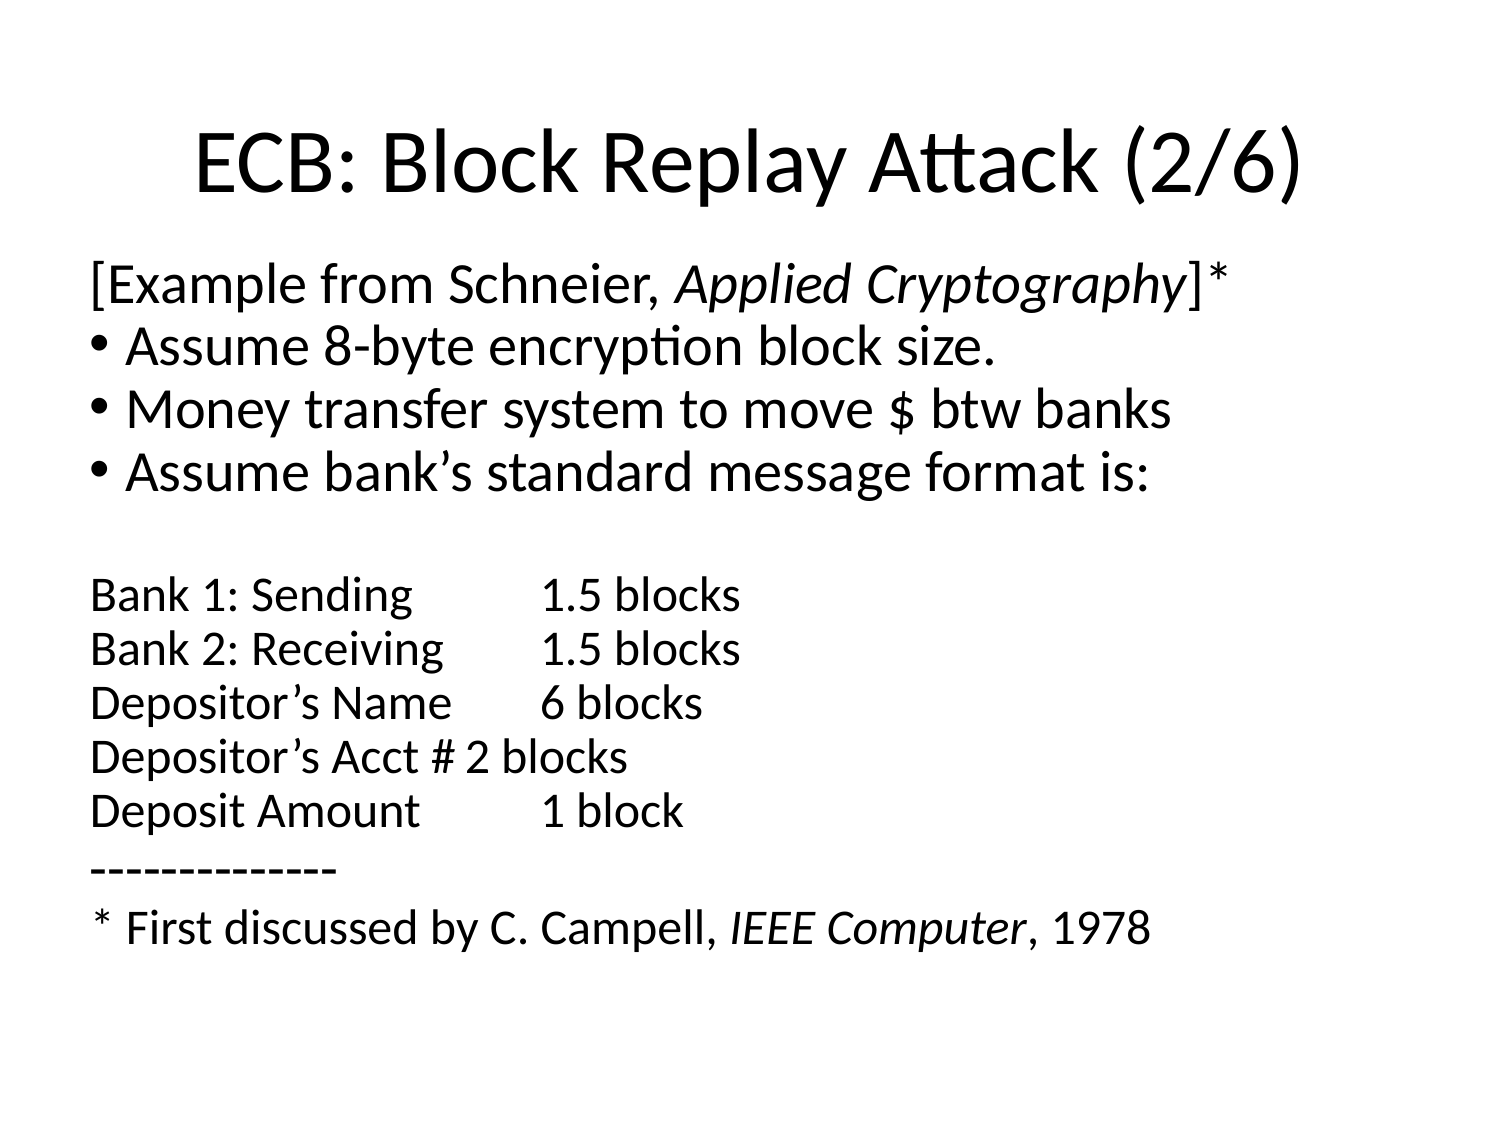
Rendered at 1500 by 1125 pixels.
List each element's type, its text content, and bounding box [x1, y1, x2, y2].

text_box [Example from Schneier, Applied Cryptography]* Assume 8-byte encryption block size. Money transfer system to move $ btw banks Assume bank’s standard message format is: Bank 1: Sending 1.5 blocks Bank 2: Receiving 1.5 blocks Depositor’s Name 6 blocks Depositor’s Acct # 2 blocks Deposit Amount 1 block -------------- * First discussed by C. Campell, IEEE Computer, 1978 [74, 237, 1463, 1088]
text_box ECB: Block Replay Attack (2/6) [112, 62, 1388, 237]
